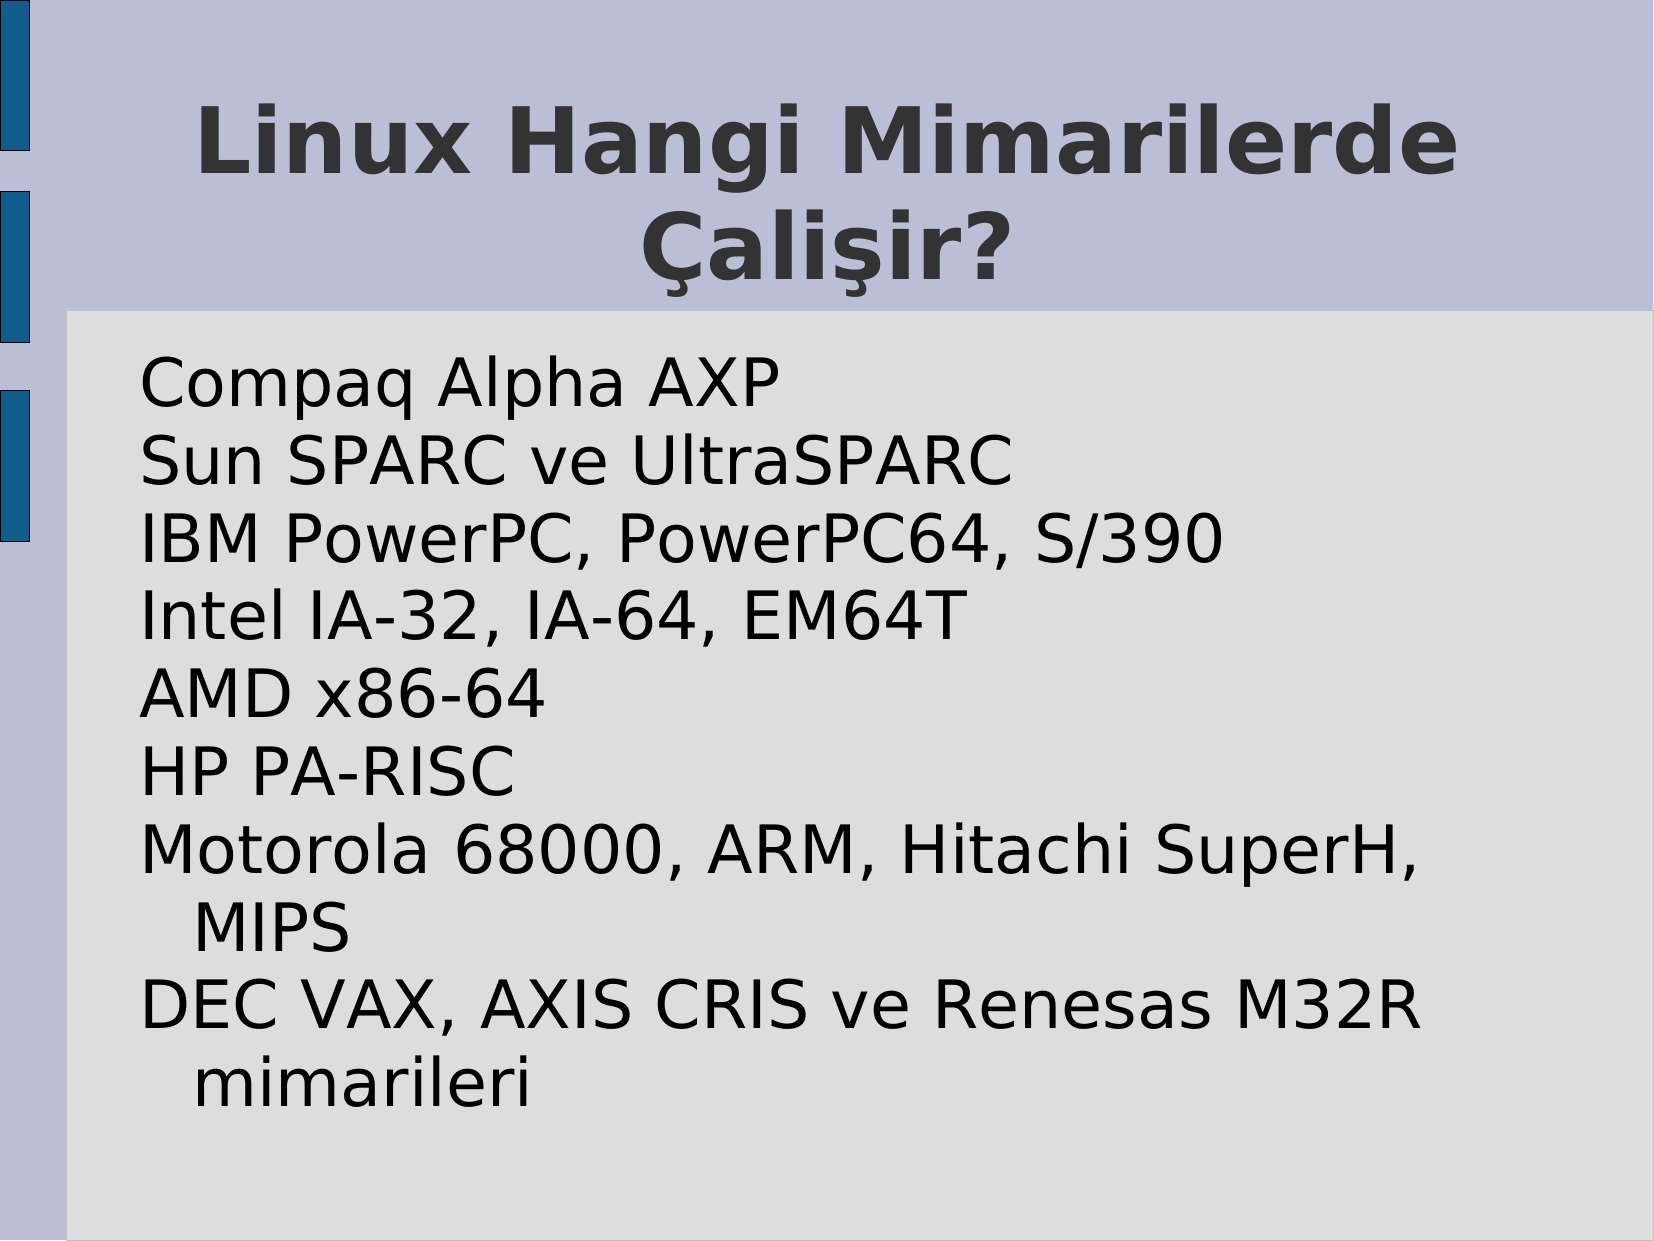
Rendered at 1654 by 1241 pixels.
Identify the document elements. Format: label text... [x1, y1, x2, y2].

title Linux Hangi Mimarilerde Çalişir? [121, 87, 1534, 302]
list Compaq Alpha AXP Sun SPARC ve UltraSPARC IBM PowerPC, PowerPC64, S/390 Intel IA-32, IA-64, EM64T AMD x86-64 HP PA-RISC Motorola 68000, ARM, Hitachi SuperH, MIPS DEC VAX, AXIS CRIS ve Renesas M32R mimarileri [121, 344, 1534, 1127]
